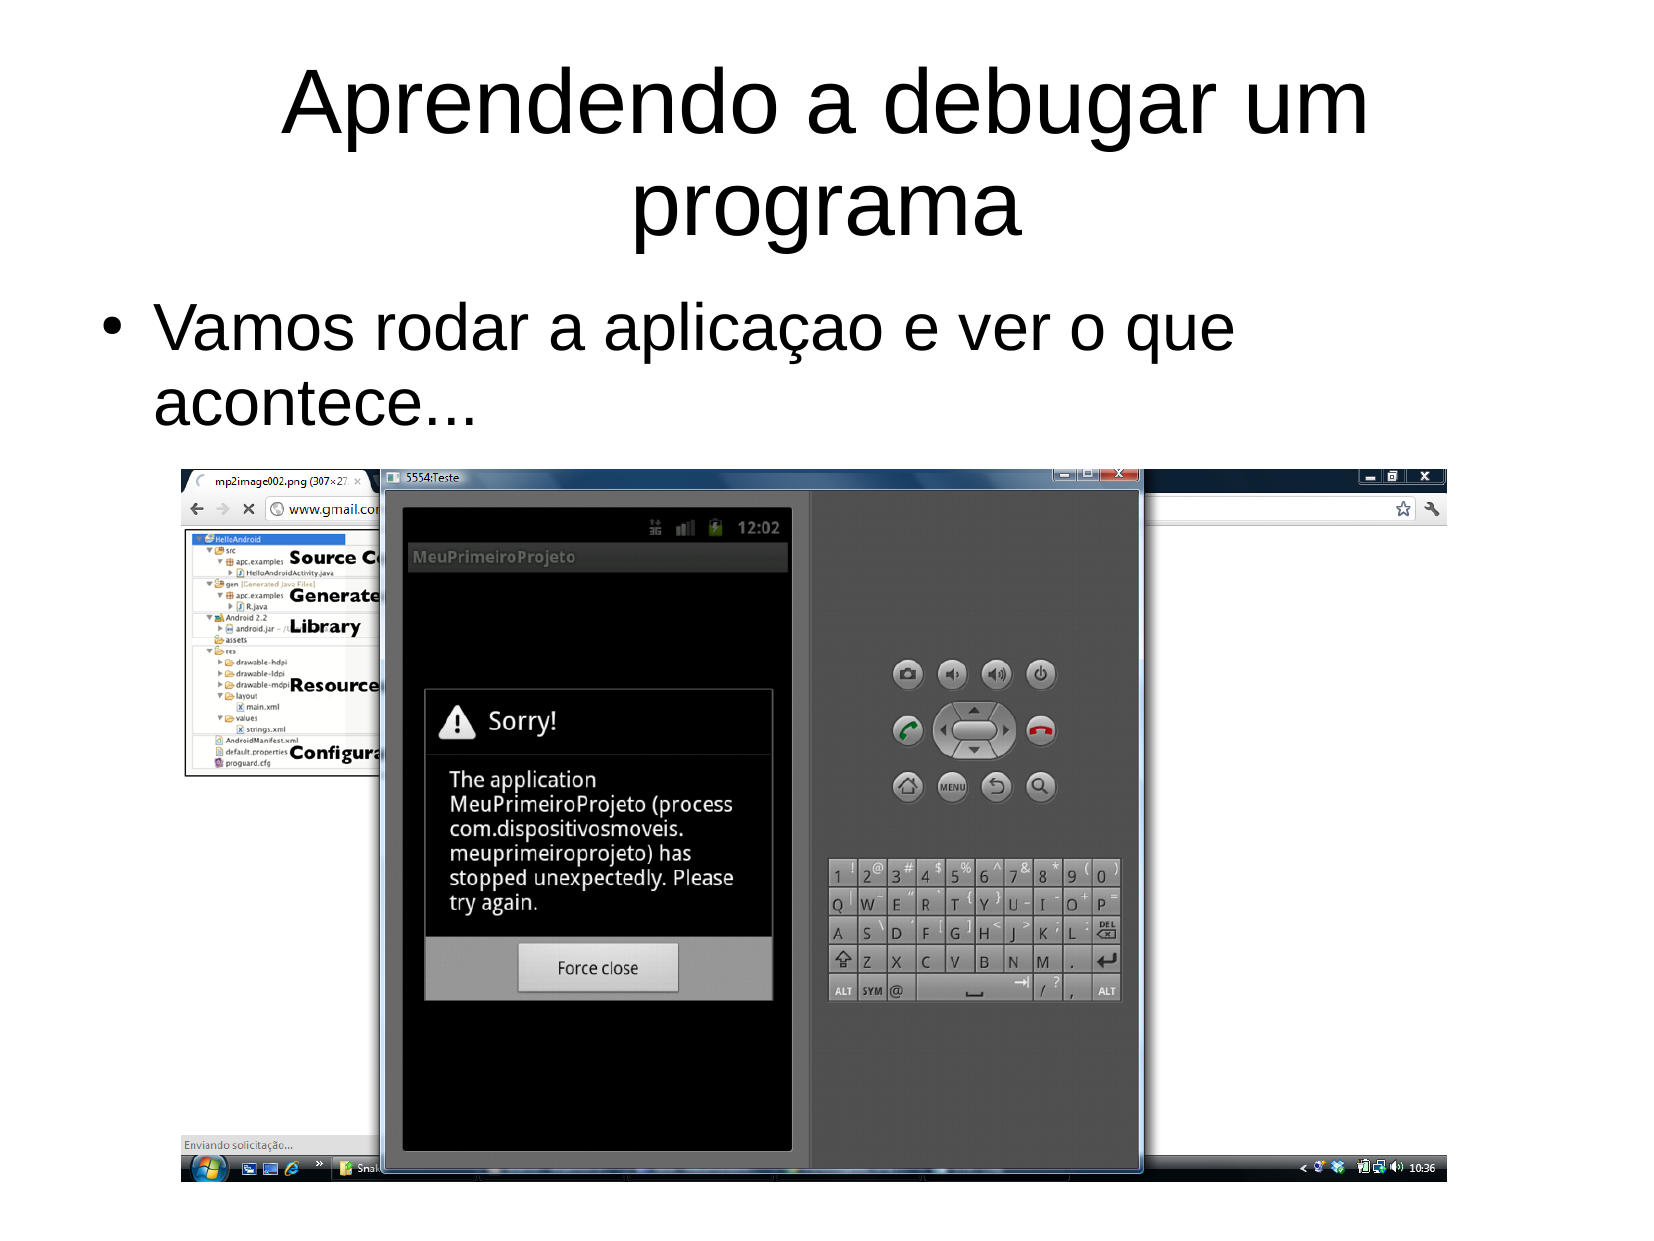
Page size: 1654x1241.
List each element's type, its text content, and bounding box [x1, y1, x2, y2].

list Vamos rodar a aplicaçao e ver o que acontece... [82, 290, 1571, 709]
title Aprendendo a debugar um programa [82, 49, 1571, 257]
picture [181, 469, 1447, 1182]
